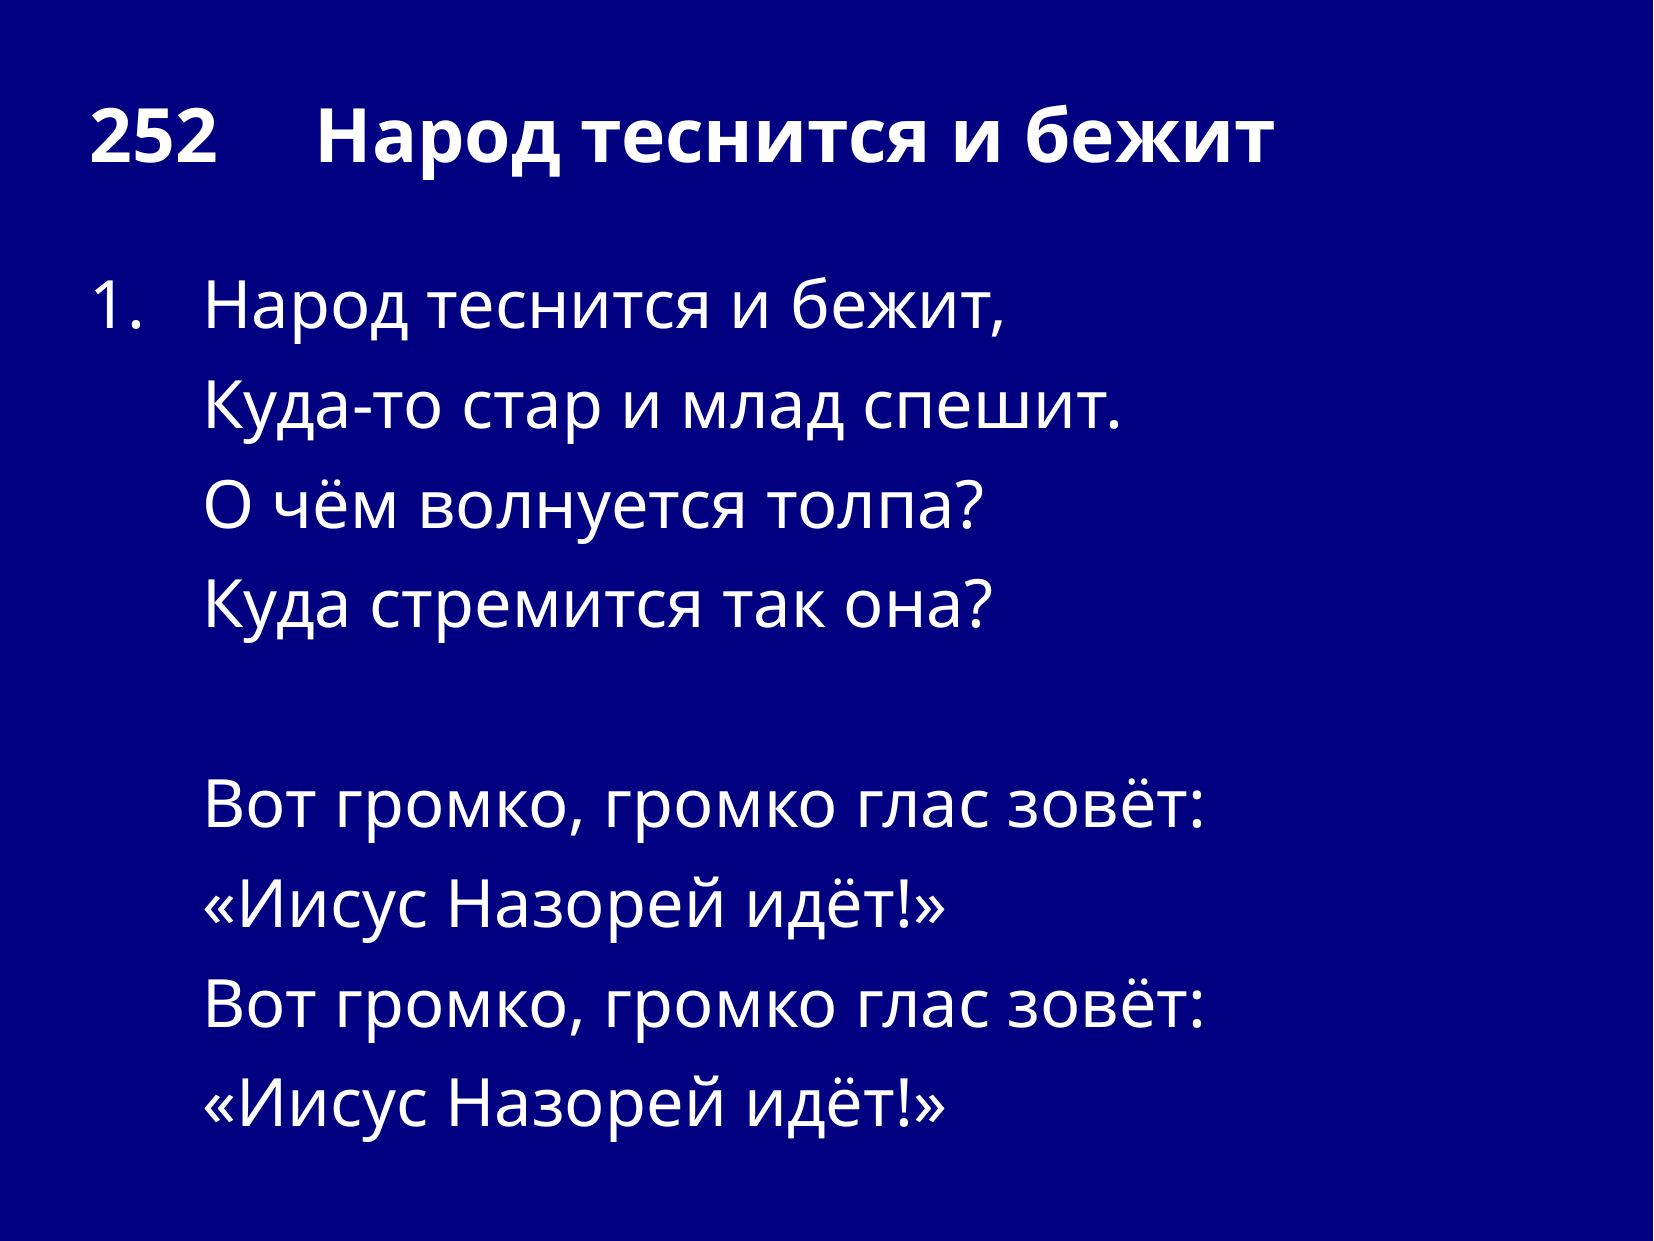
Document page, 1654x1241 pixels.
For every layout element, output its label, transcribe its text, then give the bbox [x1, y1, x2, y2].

text_box 252 Народ теснится и бежит [75, 75, 1576, 188]
text_box 1. Народ теснится и бежит, Куда-то стар и млад спешит. О чём волнуется толпа? Куда стремится так она? Вот громко, громко глас зовёт: «Иисус Назорей идёт!» Вот громко, громко глас зовёт: «Иисус Назорей идёт!» [75, 188, 1576, 1163]
